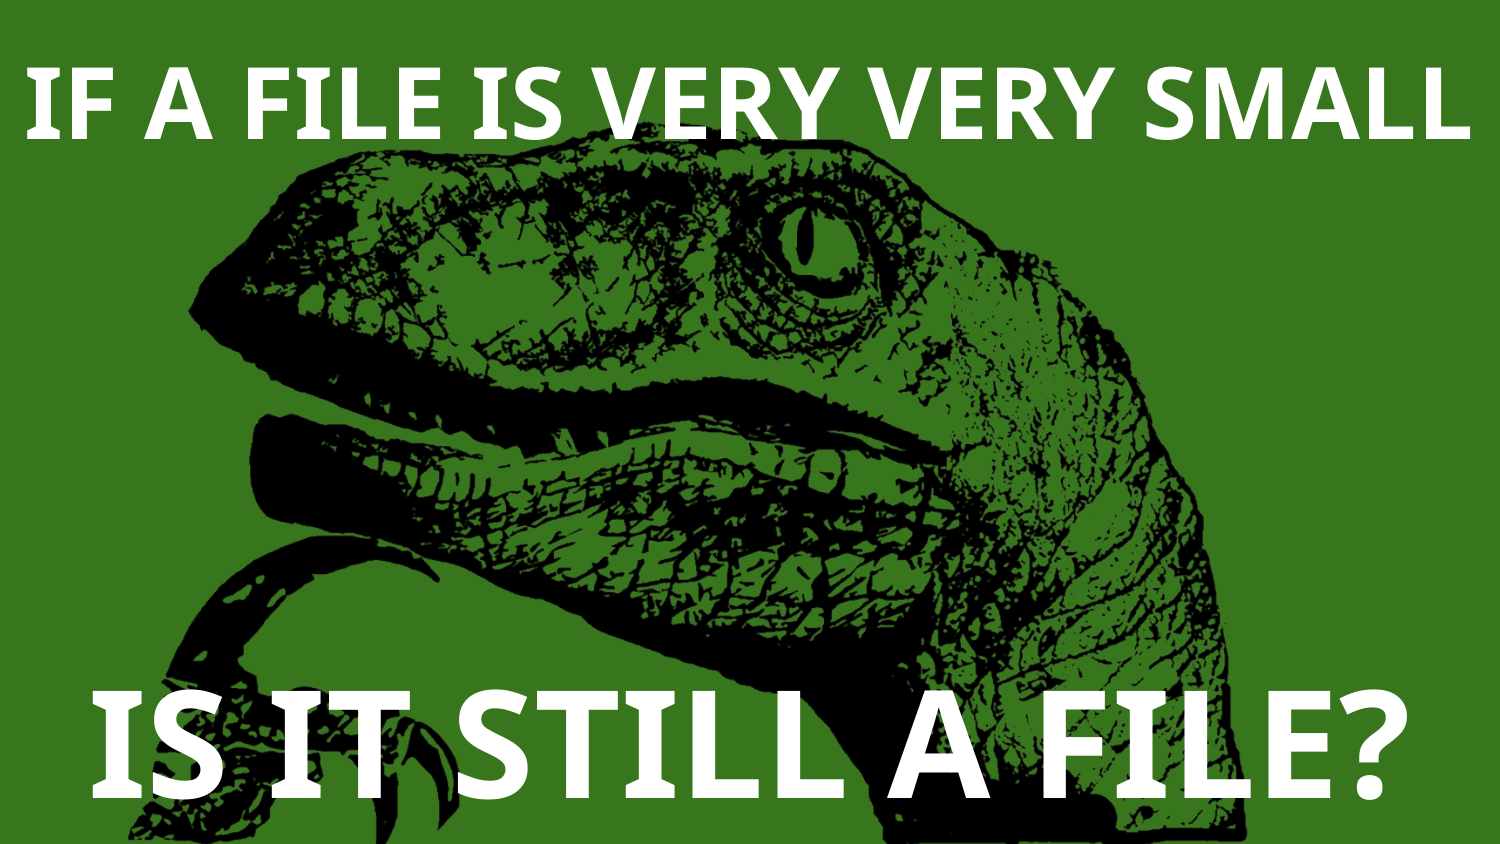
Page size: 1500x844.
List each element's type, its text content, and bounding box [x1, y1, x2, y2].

text_box IF A FILE IS VERY VERY SMALL [0, 0, 1500, 175]
text_box IS IT STILL A FILE? [51, 656, 1449, 844]
picture [114, 175, 1264, 656]
